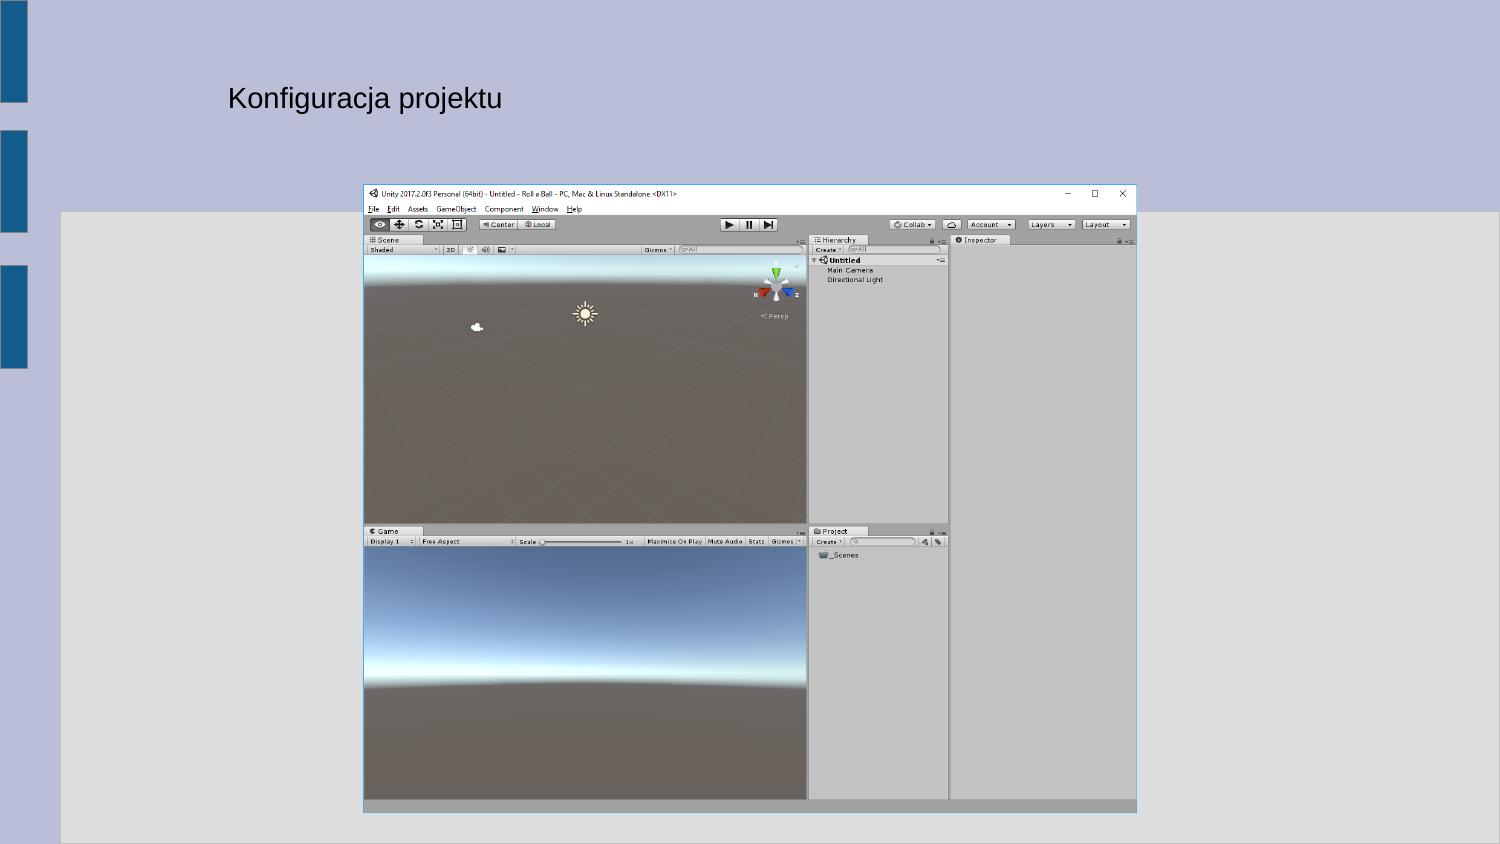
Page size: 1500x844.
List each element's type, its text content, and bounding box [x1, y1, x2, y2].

picture [363, 184, 1137, 813]
title Konfiguracja projektu [212, 64, 1368, 215]
